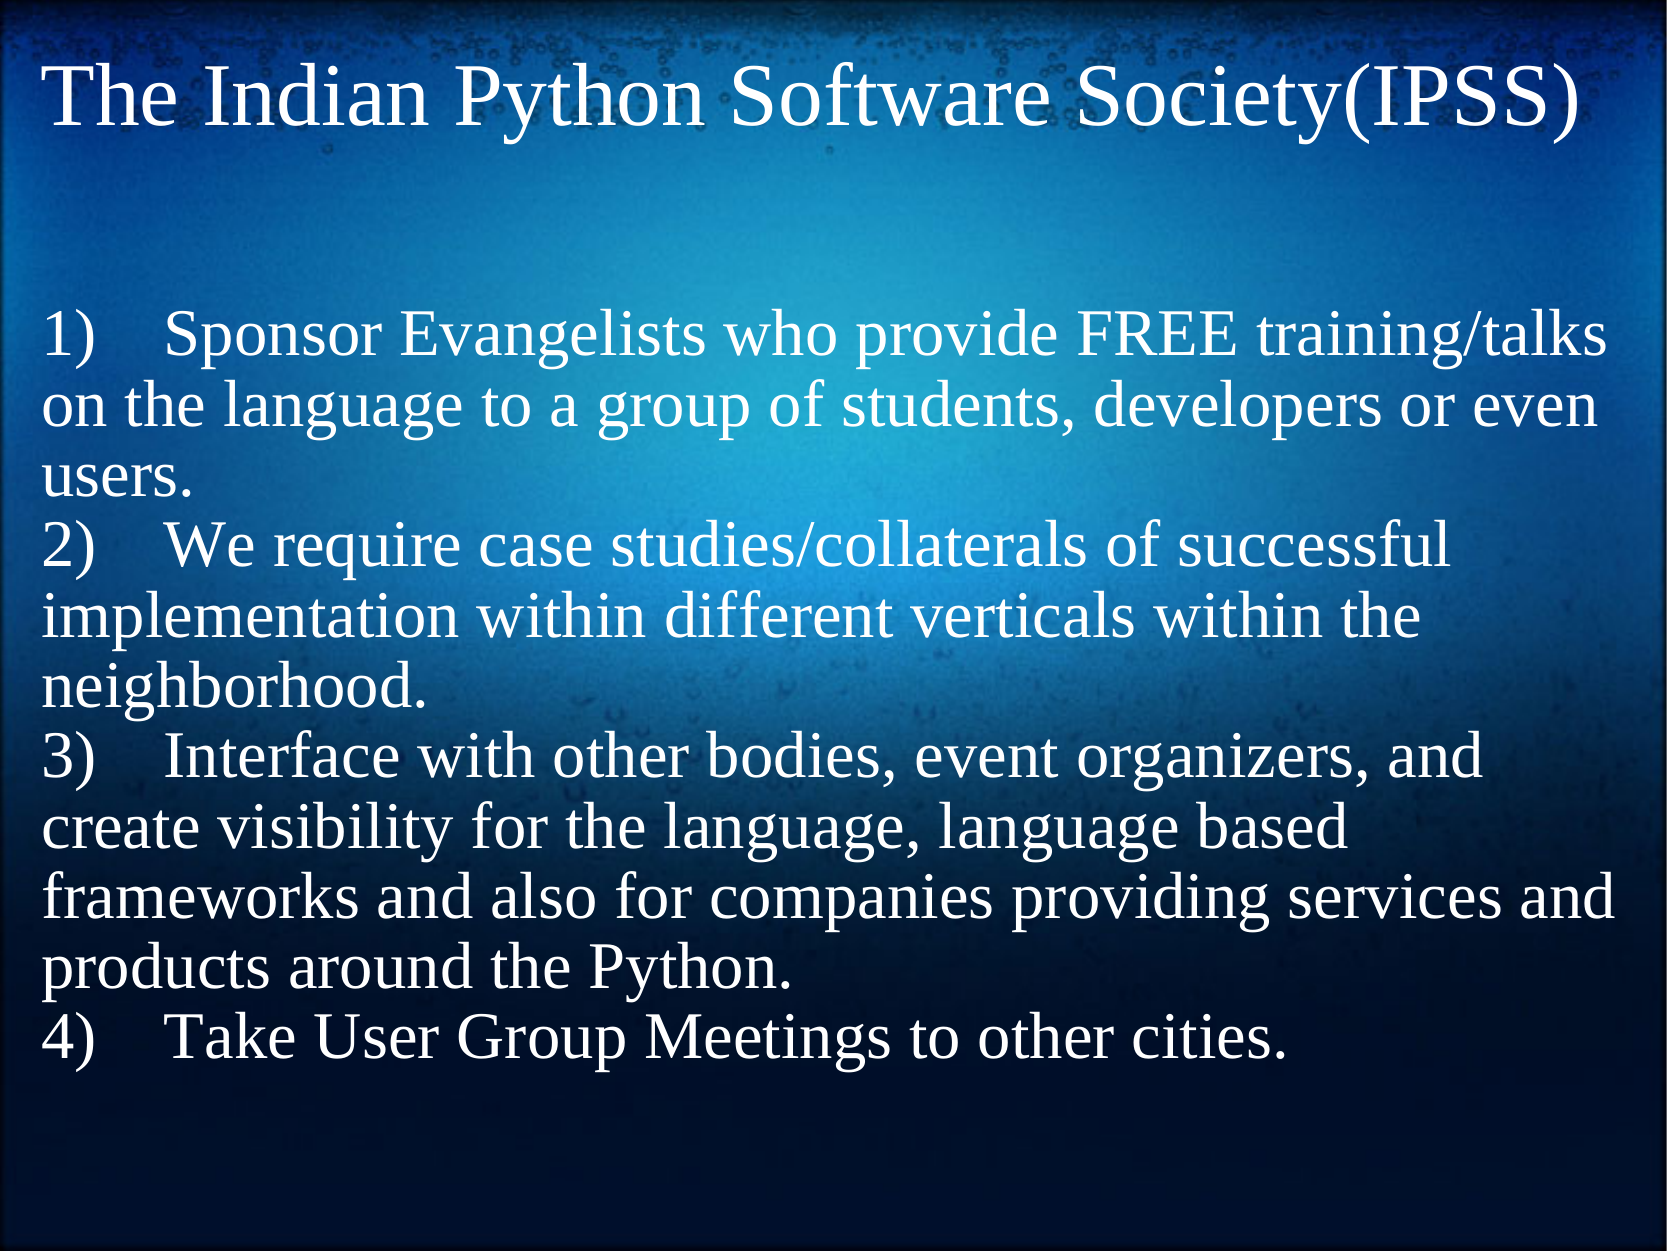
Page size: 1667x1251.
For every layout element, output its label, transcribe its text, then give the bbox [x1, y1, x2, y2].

title The Indian Python Software Society(IPSS) [40, 50, 1627, 201]
list 1) Sponsor Evangelists who provide FREE training/talks on the language to a group of students, developers or even users. 2) We require case studies/collaterals of successful implementation within different verticals within the neighborhood. 3) Interface with other bodies, event organizers, and create visibility for the language, language based frameworks and also for companies providing services and products around the Python. 4) Take User Group Meetings to other cities. [41, 299, 1628, 1251]
picture [0, 0, 1667, 1251]
